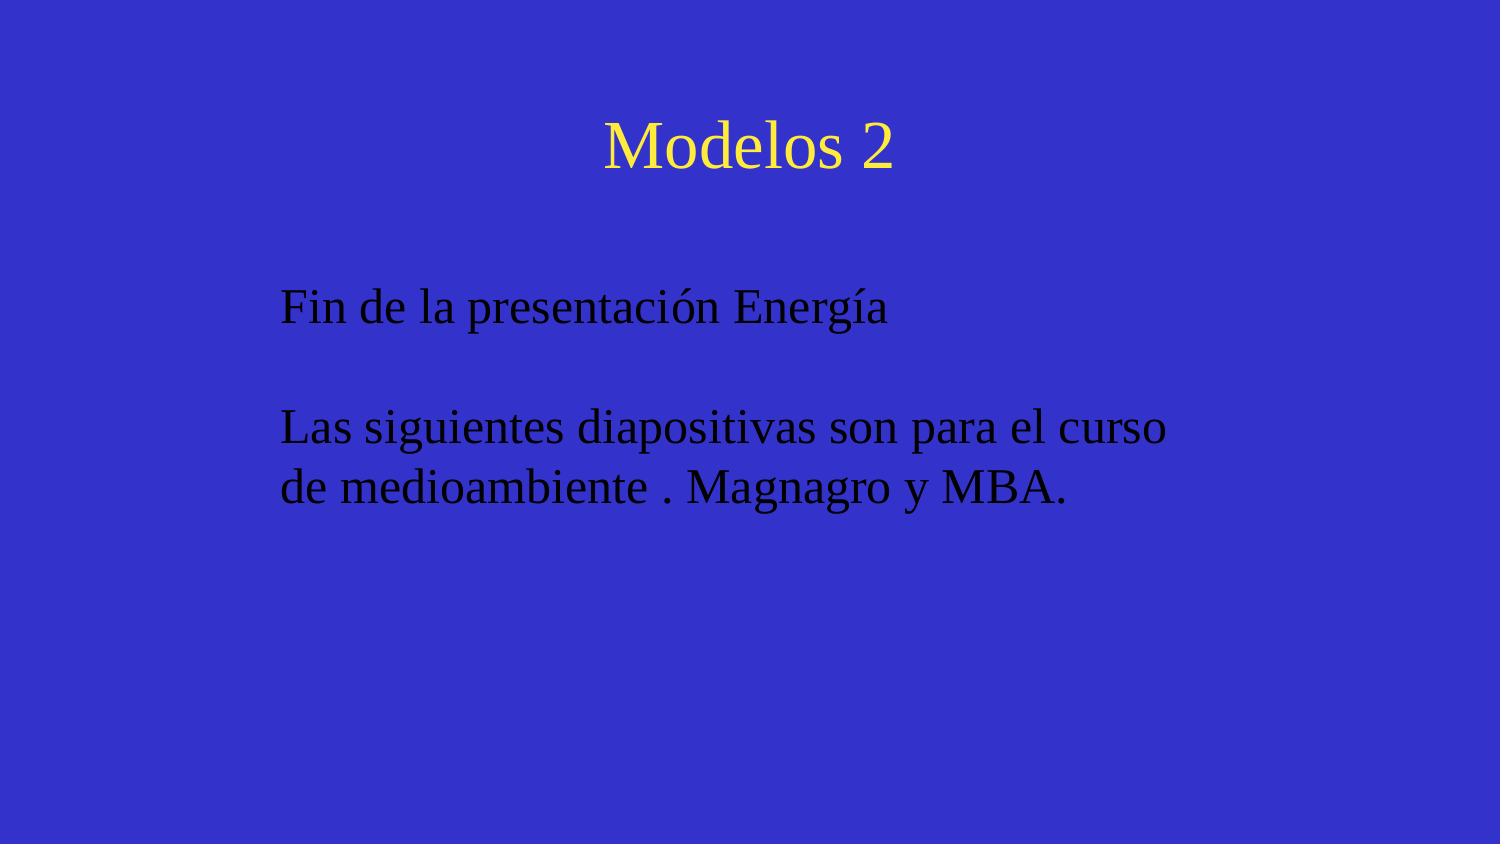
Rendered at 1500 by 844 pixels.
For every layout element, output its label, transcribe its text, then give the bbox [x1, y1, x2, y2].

title Modelos 2 [112, 74, 1388, 216]
text_box Fin de la presentación Energía Las siguientes diapositivas son para el curso de medioambiente . Magnagro y MBA. [265, 265, 1211, 581]
